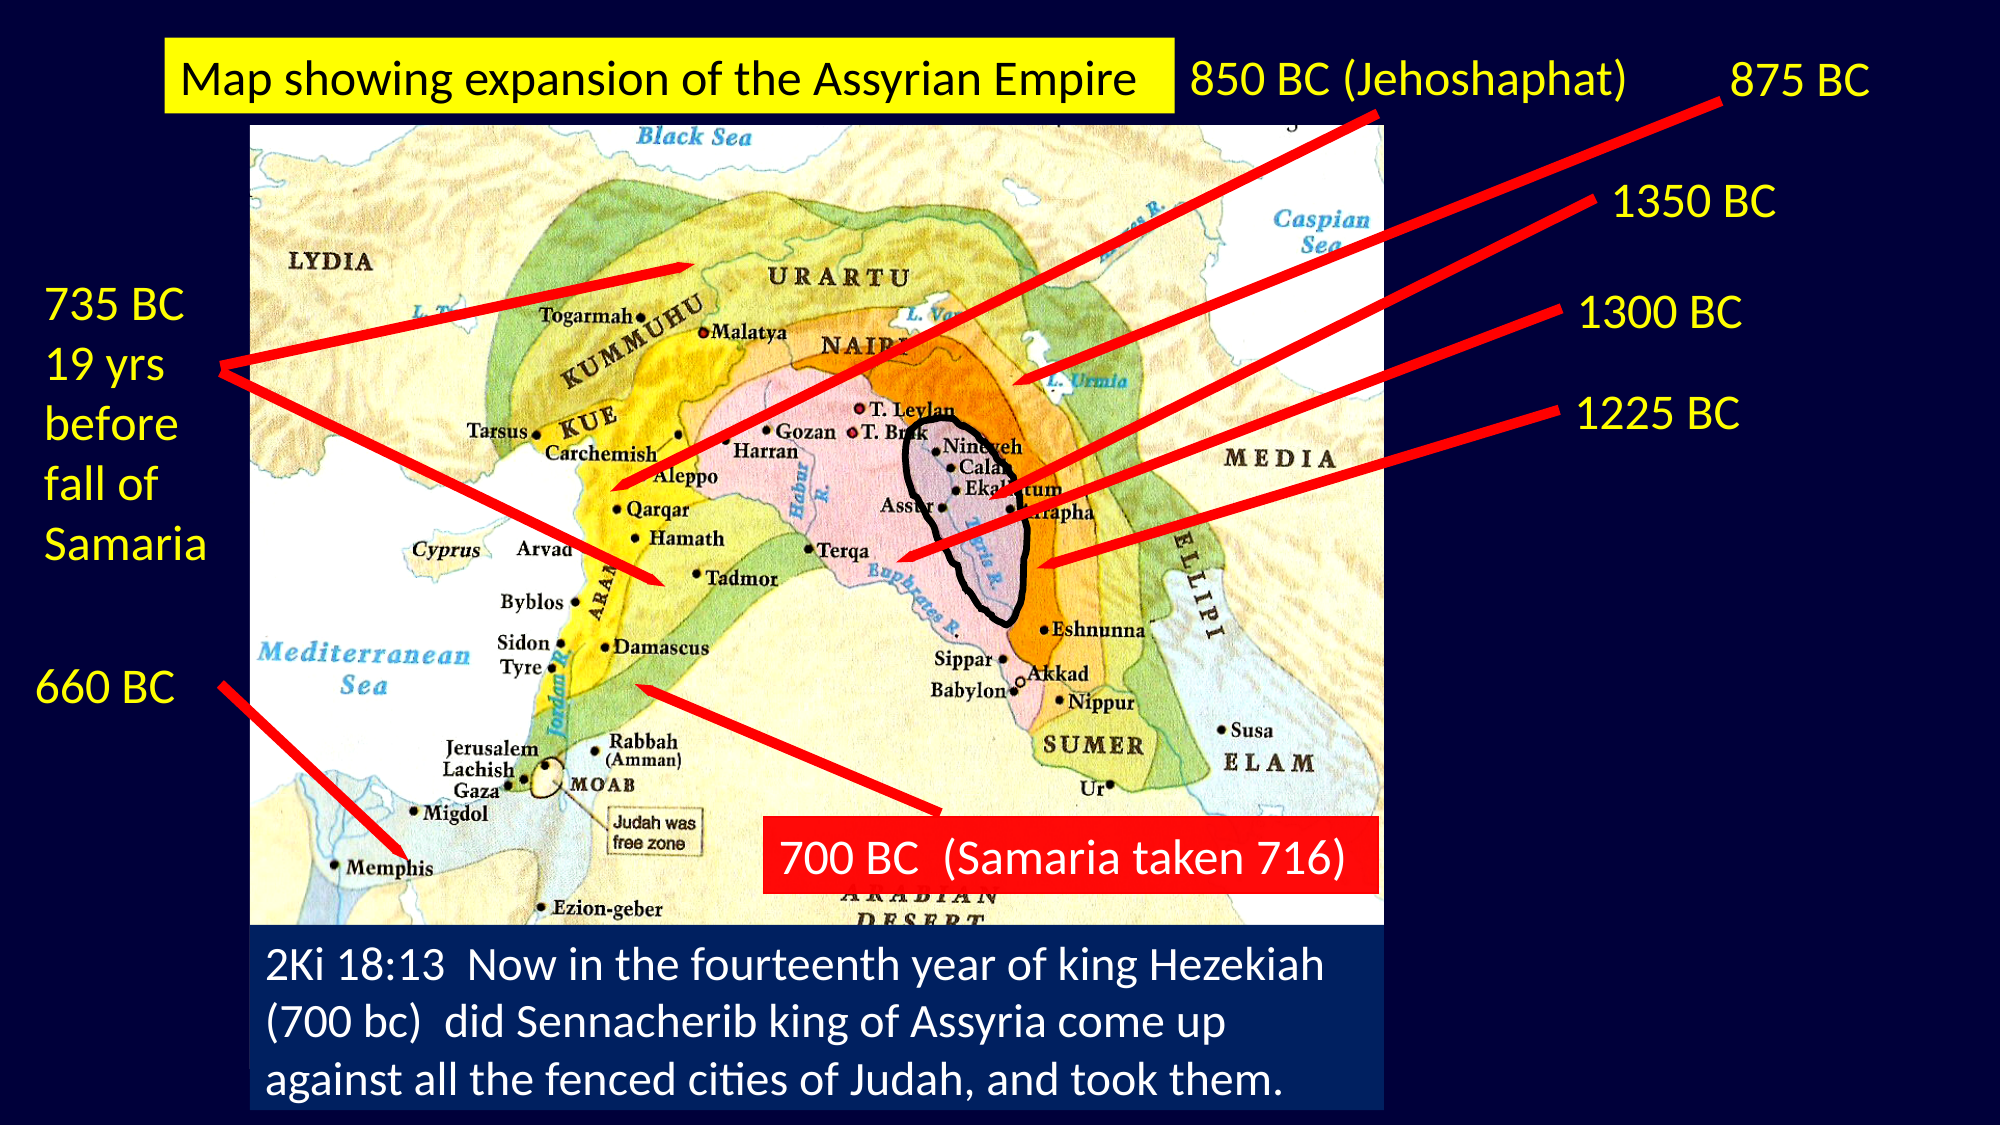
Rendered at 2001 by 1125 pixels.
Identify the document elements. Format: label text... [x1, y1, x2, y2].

text_box 1300 BC [1561, 270, 1775, 347]
text_box 875 BC [1714, 38, 1928, 115]
text_box 735 BC 19 yrs before fall of Samaria [28, 262, 230, 581]
text_box 2Ki 18:13 Now in the fourteenth year of king Hezekiah (700 bc) did Sennacherib king of Assyria come up against all the fenced cities of Judah, and took them. [249, 924, 1384, 1111]
picture [1022, 310, 1384, 507]
text_box 700 BC (Samaria taken 716) [763, 817, 1378, 894]
text_box 1225 BC [1559, 371, 1772, 448]
picture [249, 125, 1384, 924]
text_box 1350 BC [1595, 160, 1808, 237]
text_box 660 BC [19, 646, 221, 722]
text_box 850 BC (Jehoshaphat) [1175, 37, 1662, 114]
text_box Map showing expansion of the Assyrian Empire [164, 37, 1175, 114]
picture [950, 521, 1023, 620]
picture [909, 422, 1016, 538]
